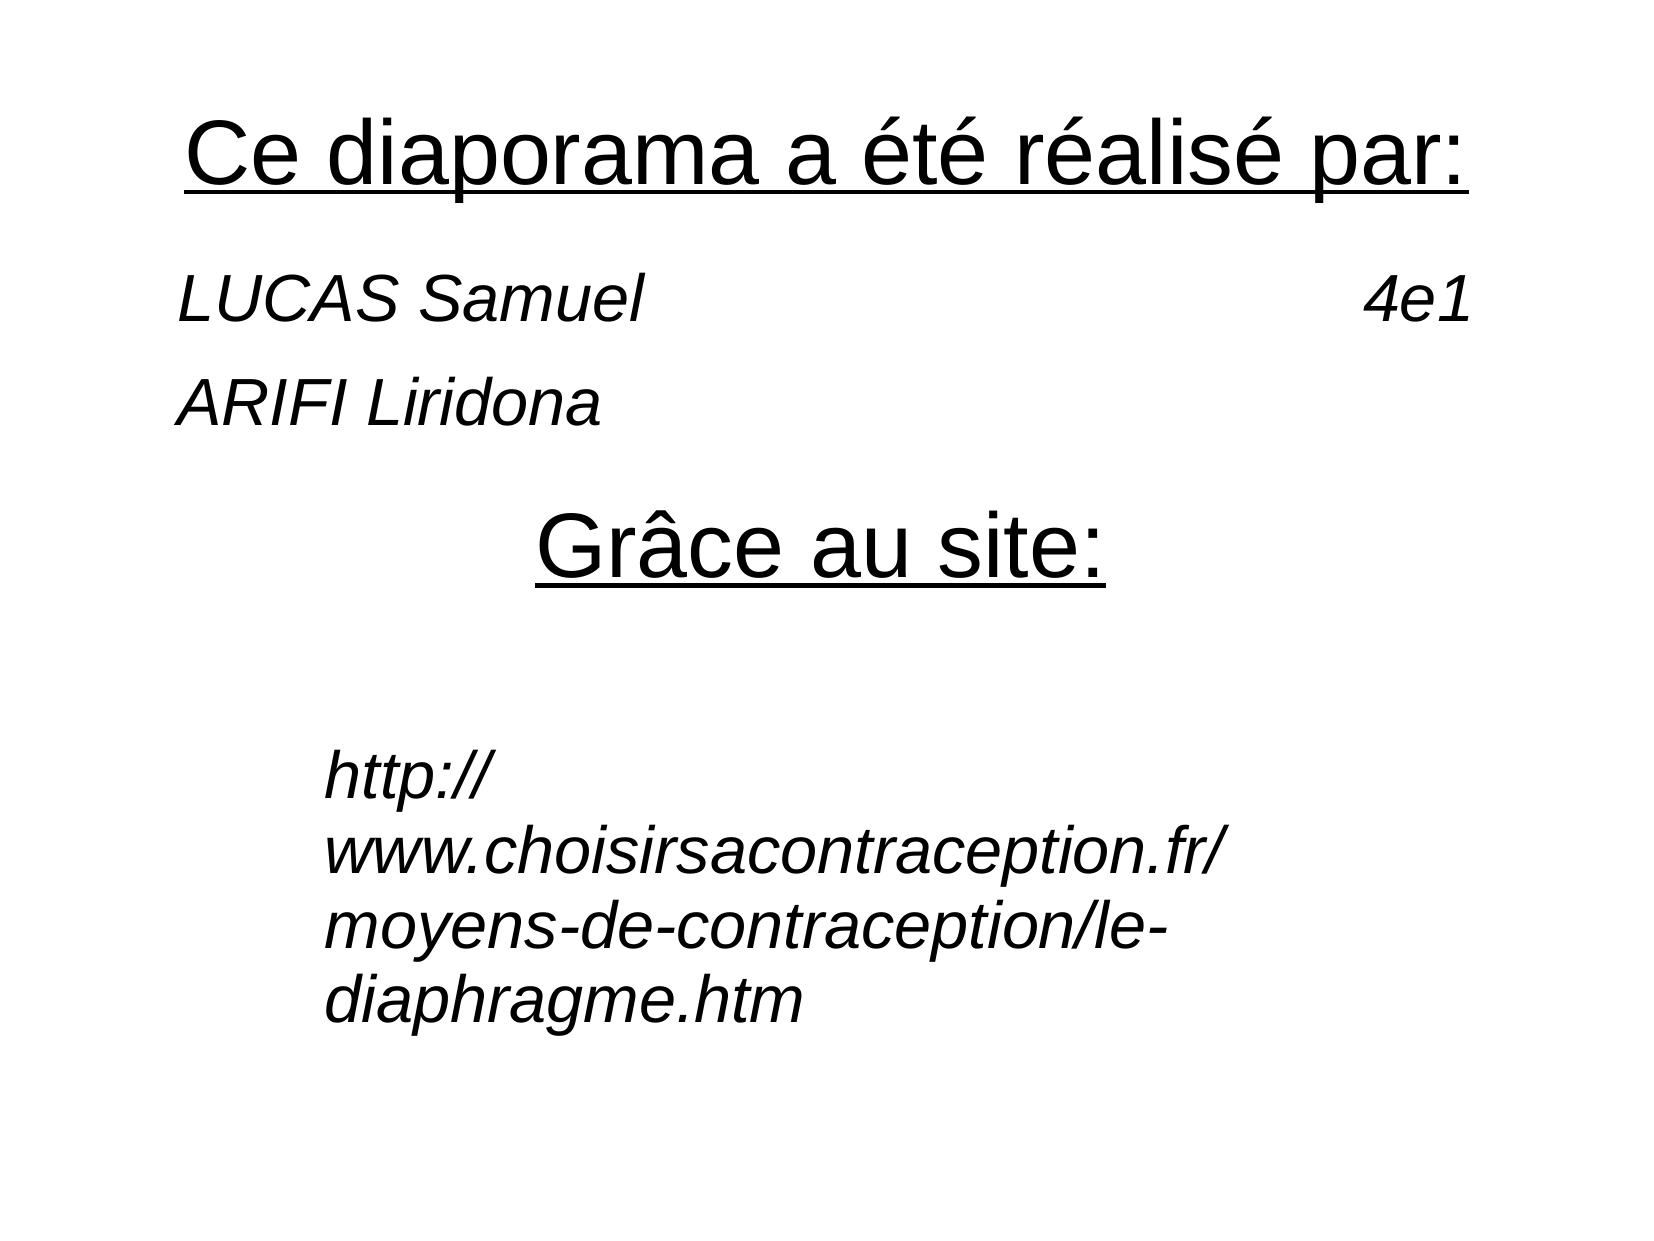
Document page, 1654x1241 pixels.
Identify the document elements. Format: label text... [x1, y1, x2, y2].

title Grâce au site: [76, 442, 1565, 650]
list http://www.choisirsacontraception.fr/moyens-de-contraception/le-diaphragme.htm [253, 738, 1447, 963]
list LUCAS Samuel 4e1 ARIFI Liridona [106, 260, 1595, 473]
title Ce diaporama a été réalisé par: [82, 49, 1571, 257]
